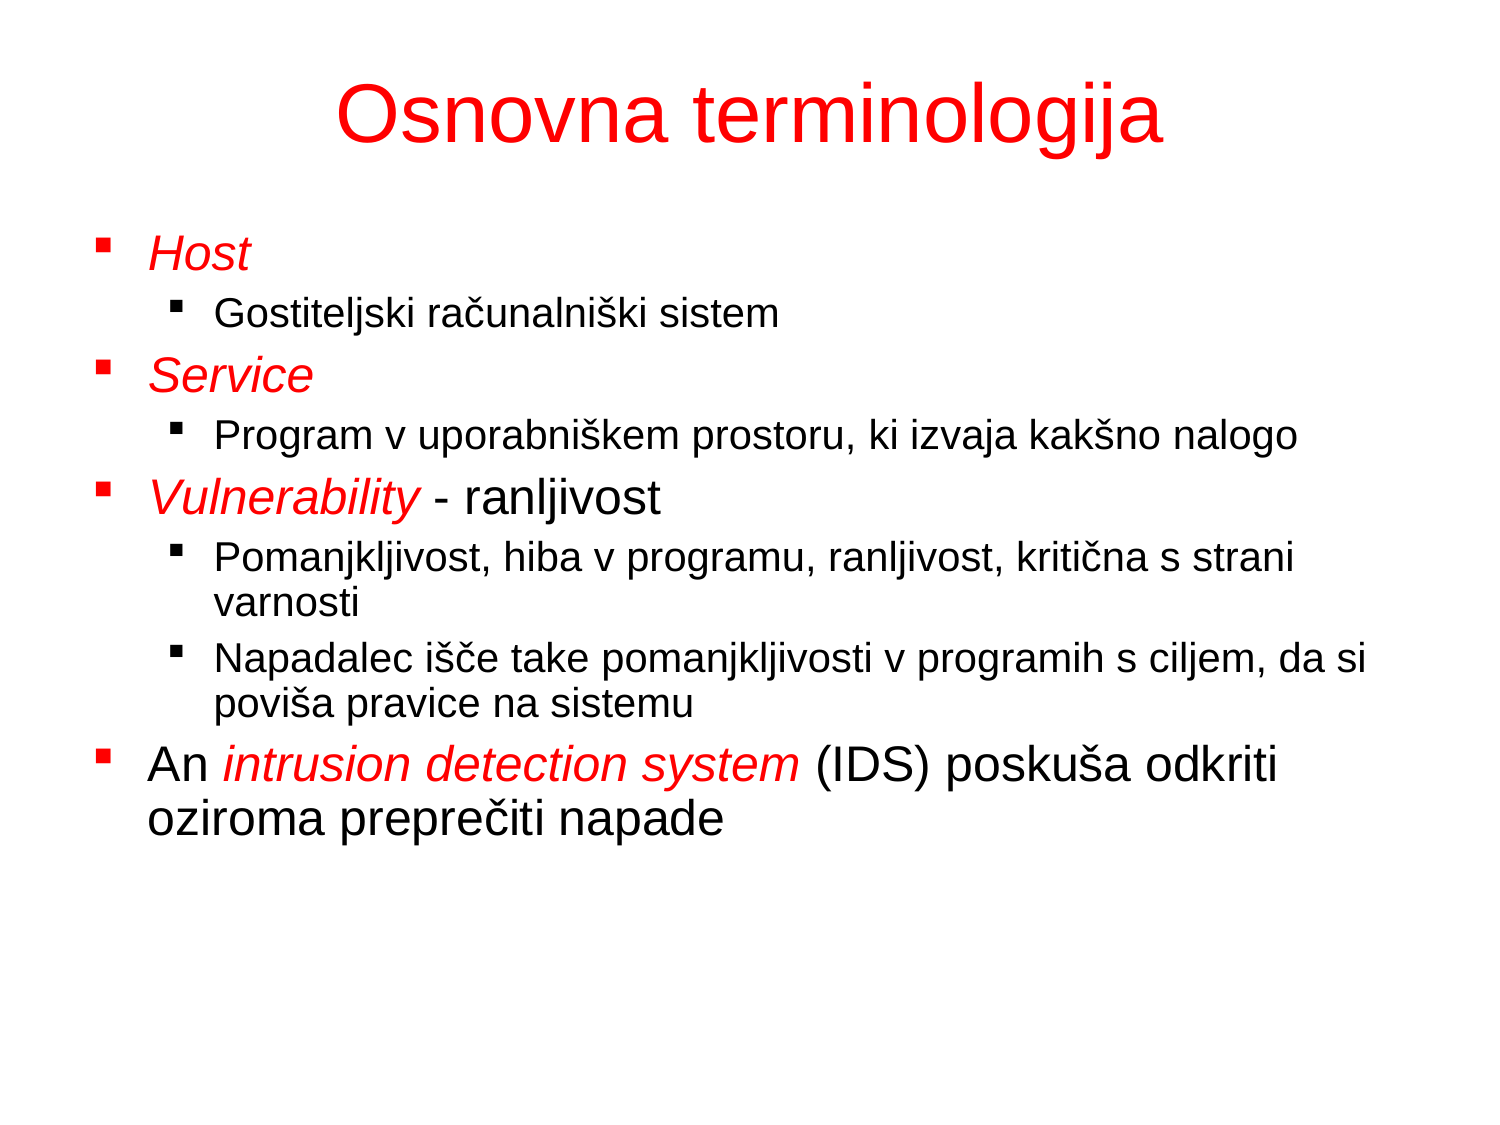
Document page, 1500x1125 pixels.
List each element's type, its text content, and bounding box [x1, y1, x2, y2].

list Host Gostiteljski računalniški sistem Service Program v uporabniškem prostoru, ki izvaja kakšno nalogo Vulnerability - ranljivost Pomanjkljivost, hiba v programu, ranljivost, kritična s strani varnosti Napadalec išče take pomanjkljivosti v programih s ciljem, da si poviša pravice na sistemu An intrusion detection system (IDS) poskuša odkriti oziroma preprečiti napade [76, 220, 1452, 965]
title Osnovna terminologija [0, 18, 1500, 201]
